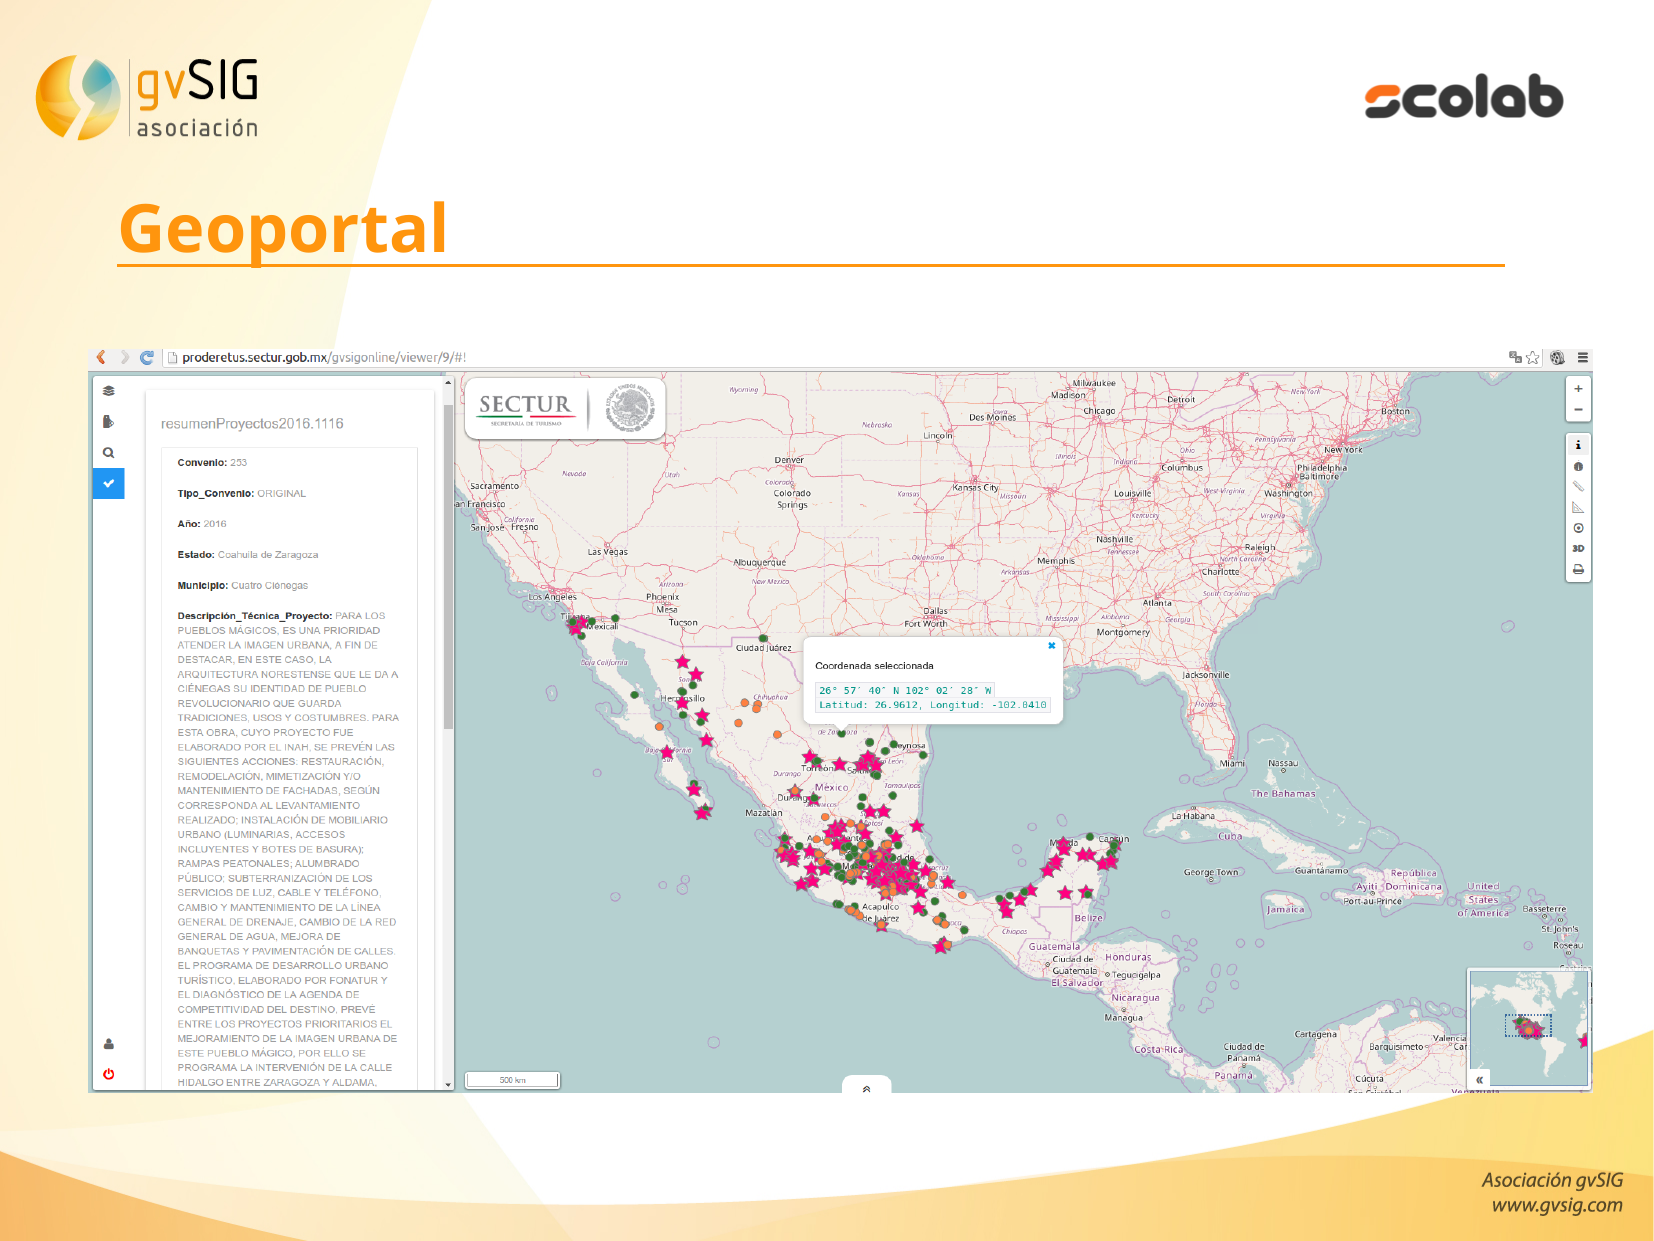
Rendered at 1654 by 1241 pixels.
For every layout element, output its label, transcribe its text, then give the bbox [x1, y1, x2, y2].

picture [0, 0, 1654, 1241]
title Geoportal [117, 177, 1606, 276]
